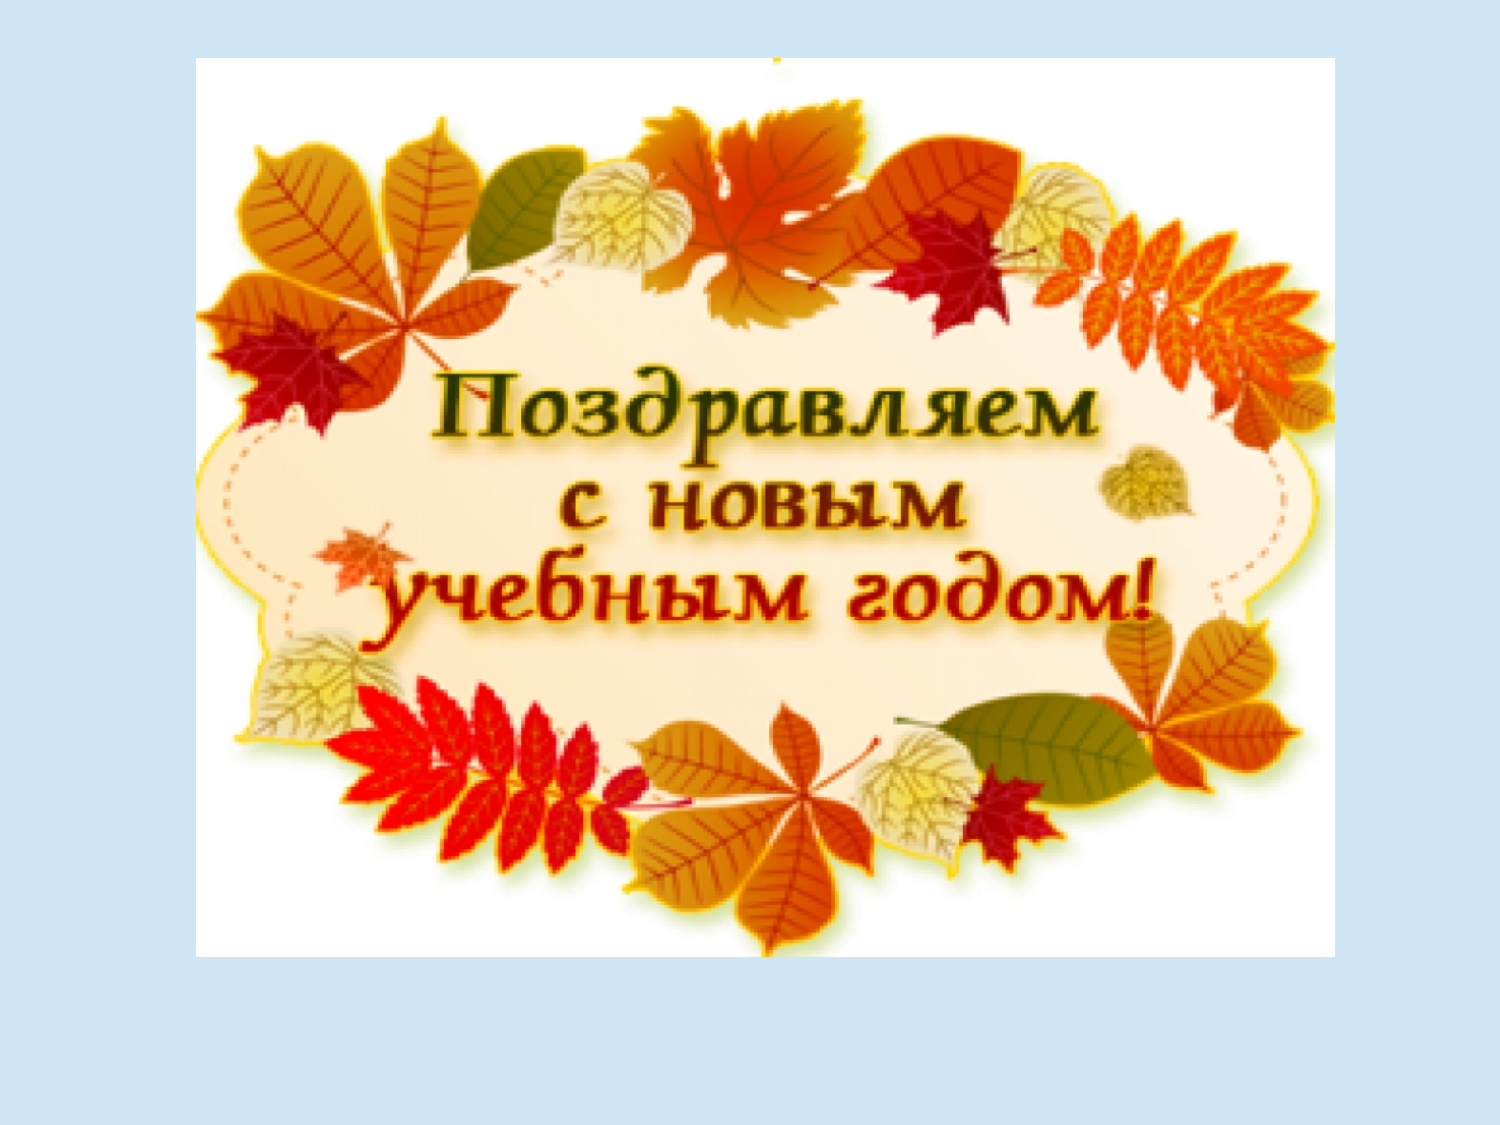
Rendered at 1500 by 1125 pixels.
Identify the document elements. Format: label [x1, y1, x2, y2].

picture [196, 58, 1335, 957]
